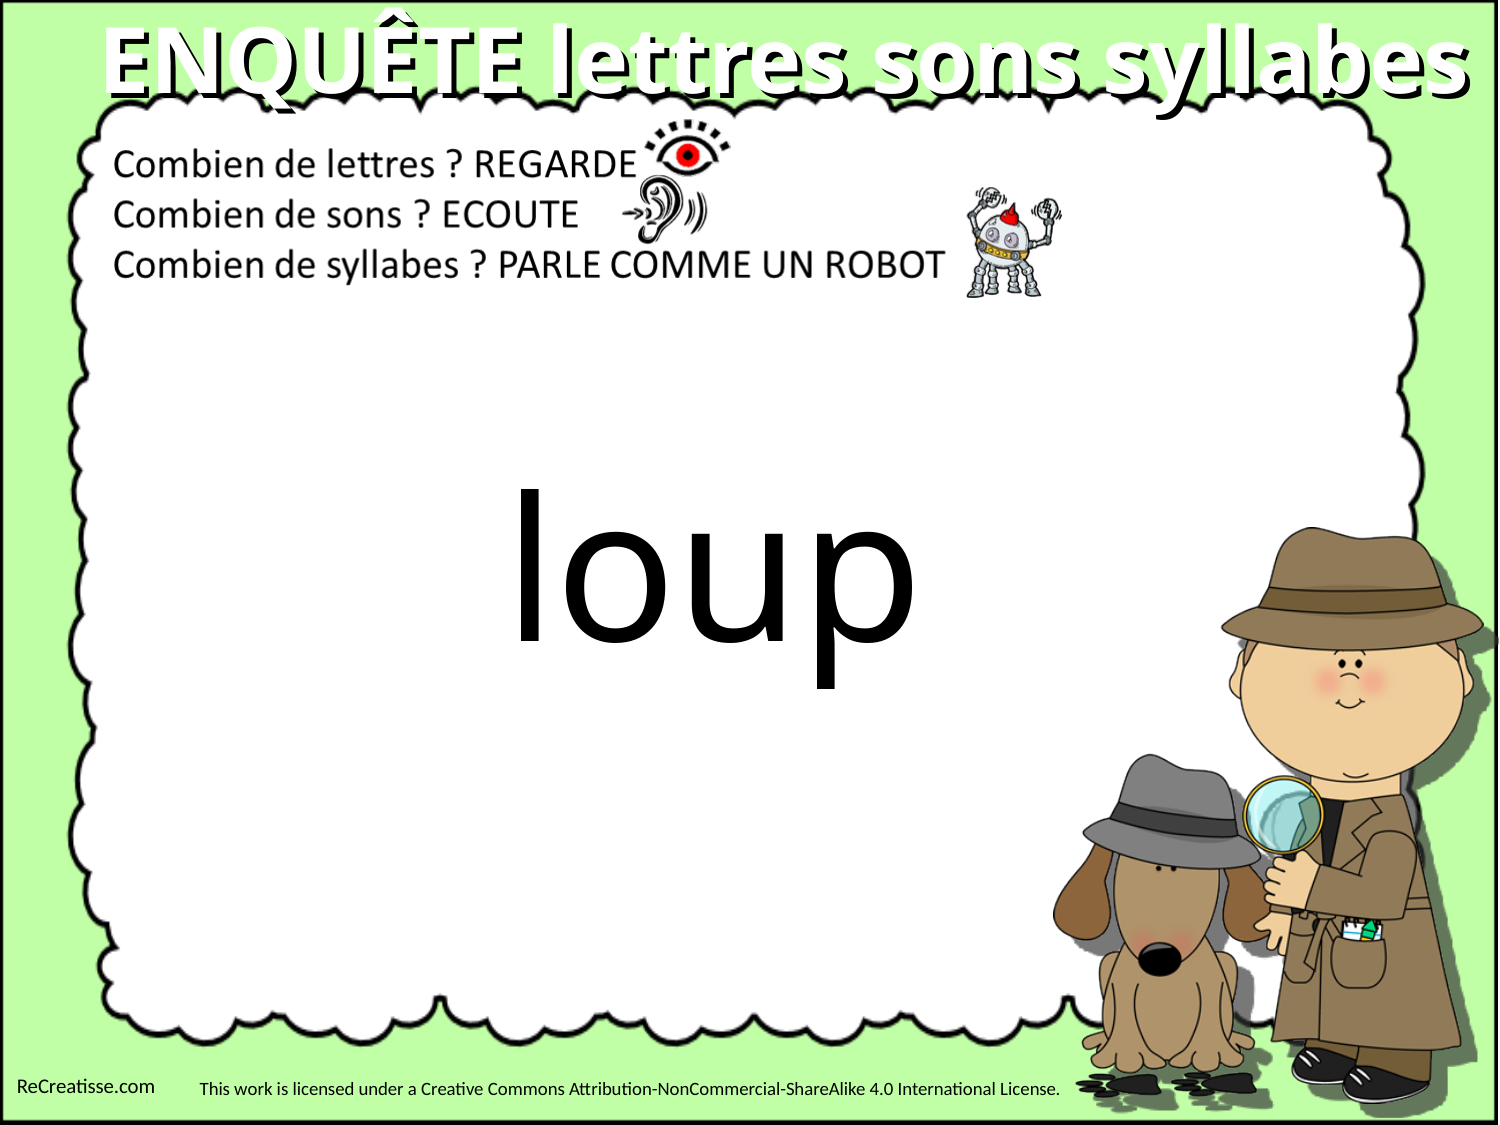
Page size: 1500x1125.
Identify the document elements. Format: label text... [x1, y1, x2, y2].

text_box This work is licensed under a Creative Commons Attribution-NonCommercial-ShareAlike 4.0 International License. [185, 1069, 1097, 1107]
text_box loup [835, 547, 894, 628]
text_box ENQUÊTE lettres sons syllabes [84, 0, 1486, 120]
picture [0, 0, 1498, 1125]
text_box loup [489, 434, 939, 689]
text_box ReCreatisse.com [2, 1065, 170, 1105]
